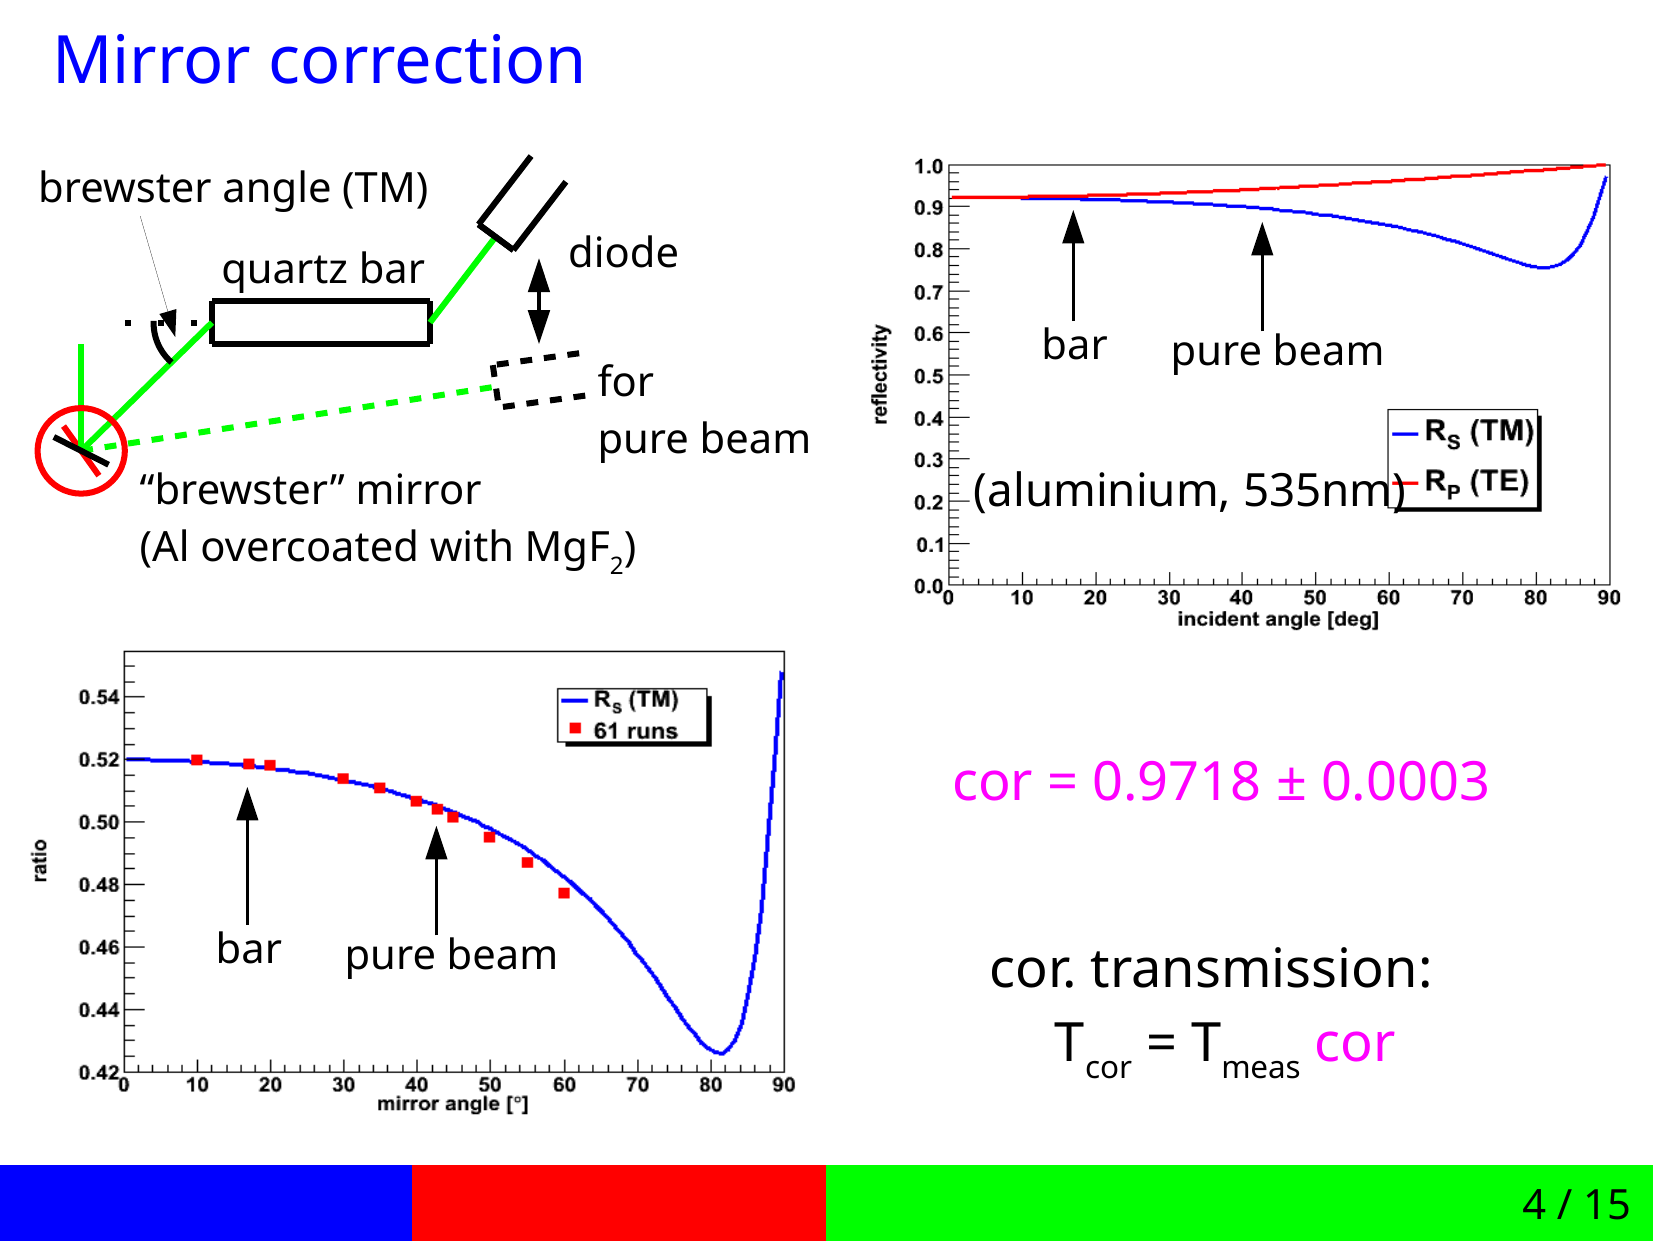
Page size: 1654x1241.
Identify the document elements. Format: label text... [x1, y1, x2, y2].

text_box cor. transmission: Tcor = Tmeas cor [975, 921, 1483, 1099]
text_box “brewster” mirror (Al overcoated with MgF2) [124, 451, 665, 592]
text_box quartz bar [206, 231, 455, 305]
text_box Mirror correction [37, 4, 901, 113]
text_box pure beam [1155, 313, 1386, 387]
picture [0, 112, 1651, 1126]
text_box diode [553, 215, 689, 289]
text_box 4 / 15 [1507, 1166, 1653, 1241]
text_box brewster angle (TM) [23, 150, 453, 224]
text_box bar [200, 911, 297, 985]
text_box bar [1026, 307, 1123, 381]
text_box (aluminium, 535nm) [959, 450, 1463, 541]
text_box pure beam [329, 917, 561, 991]
text_box cor = 0.9718 ± 0.0003 [937, 734, 1517, 826]
text_box for pure beam [582, 343, 813, 476]
text_box [0, 1145, 1653, 1241]
